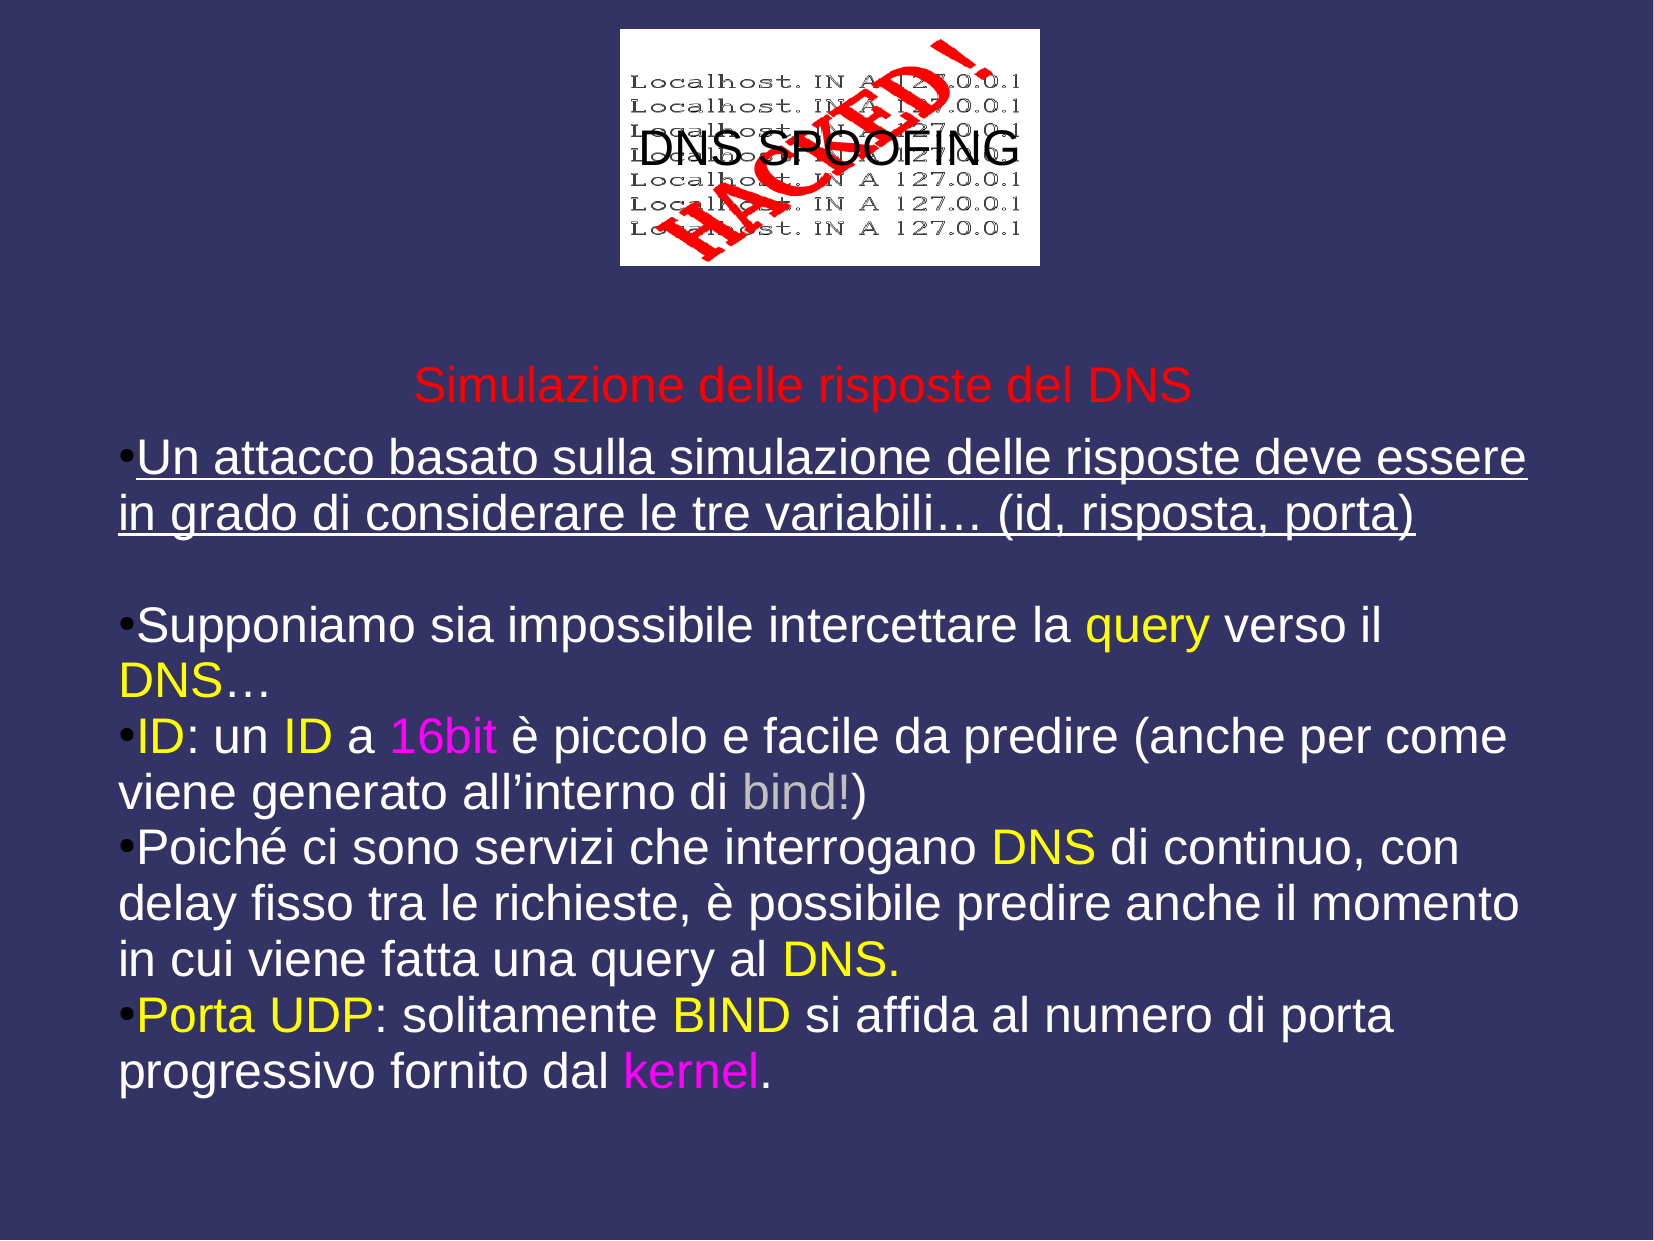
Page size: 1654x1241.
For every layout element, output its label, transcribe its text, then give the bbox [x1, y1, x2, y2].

picture [620, 29, 1040, 266]
text_box Simulazione delle risposte del DNS [413, 357, 1194, 414]
text_box Un attacco basato sulla simulazione delle risposte deve essere in grado di considerare le tre variabili… (id, risposta, porta) Supponiamo sia impossibile intercettare la query verso il DNS… ID: un ID a 16bit è piccolo e facile da predire (anche per come viene generato all’interno di bind!) Poiché ci sono servizi che interrogano DNS di continuo, con delay fisso tra le richieste, è possibile predire anche il momento in cui viene fatta una query al DNS. Porta UDP: solitamente BIND si affida al numero di porta progressivo fornito dal kernel. [118, 413, 1551, 1100]
